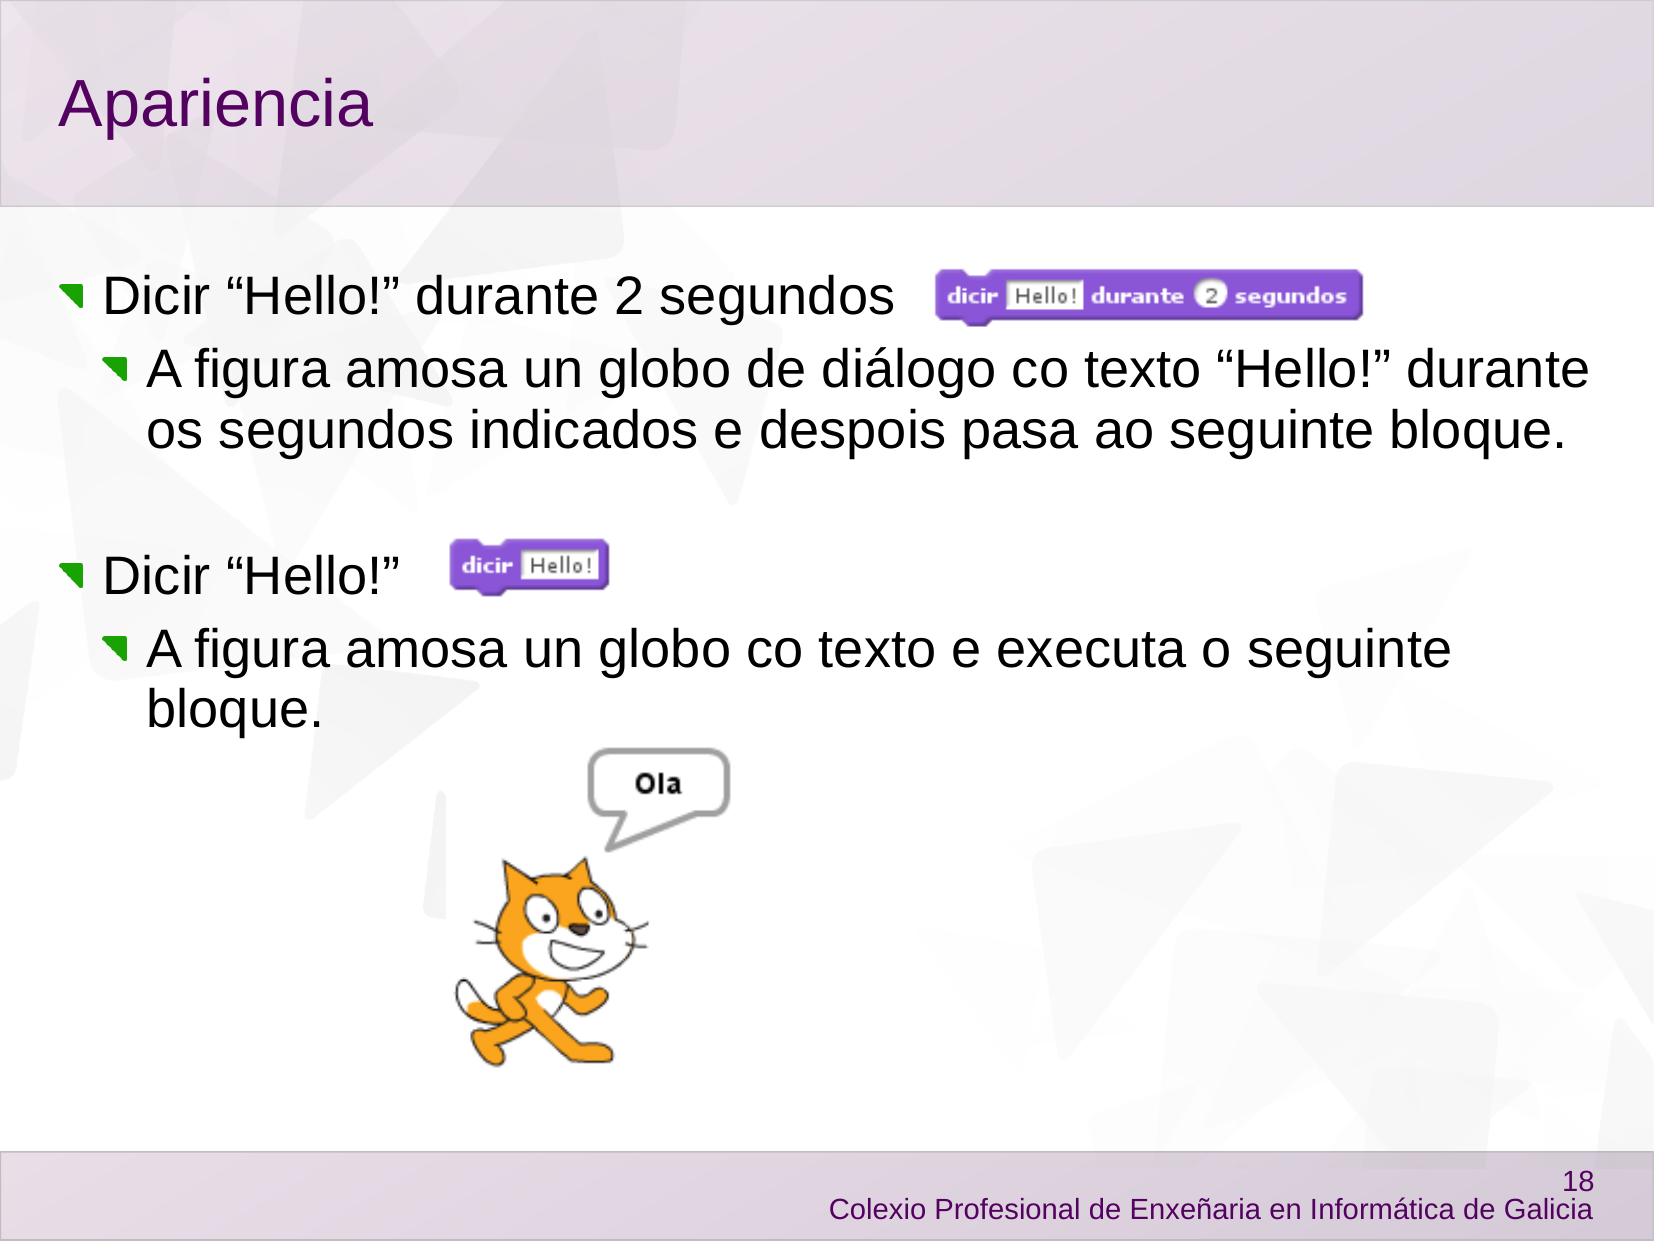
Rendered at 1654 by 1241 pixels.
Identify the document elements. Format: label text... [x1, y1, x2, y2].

list Dicir “Hello!” durante 2 segundos A figura amosa un globo de diálogo co texto “Hello!” durante os segundos indicados e despois pasa ao seguinte bloque. Dicir “Hello!” A figura amosa un globo co texto e executa o seguinte bloque. [59, 265, 1595, 986]
picture [915, 548, 1654, 1169]
picture [446, 986, 739, 1078]
title Apariencia [59, 29, 1595, 178]
picture [915, 253, 1378, 346]
picture [0, 0, 783, 931]
picture [442, 531, 620, 603]
